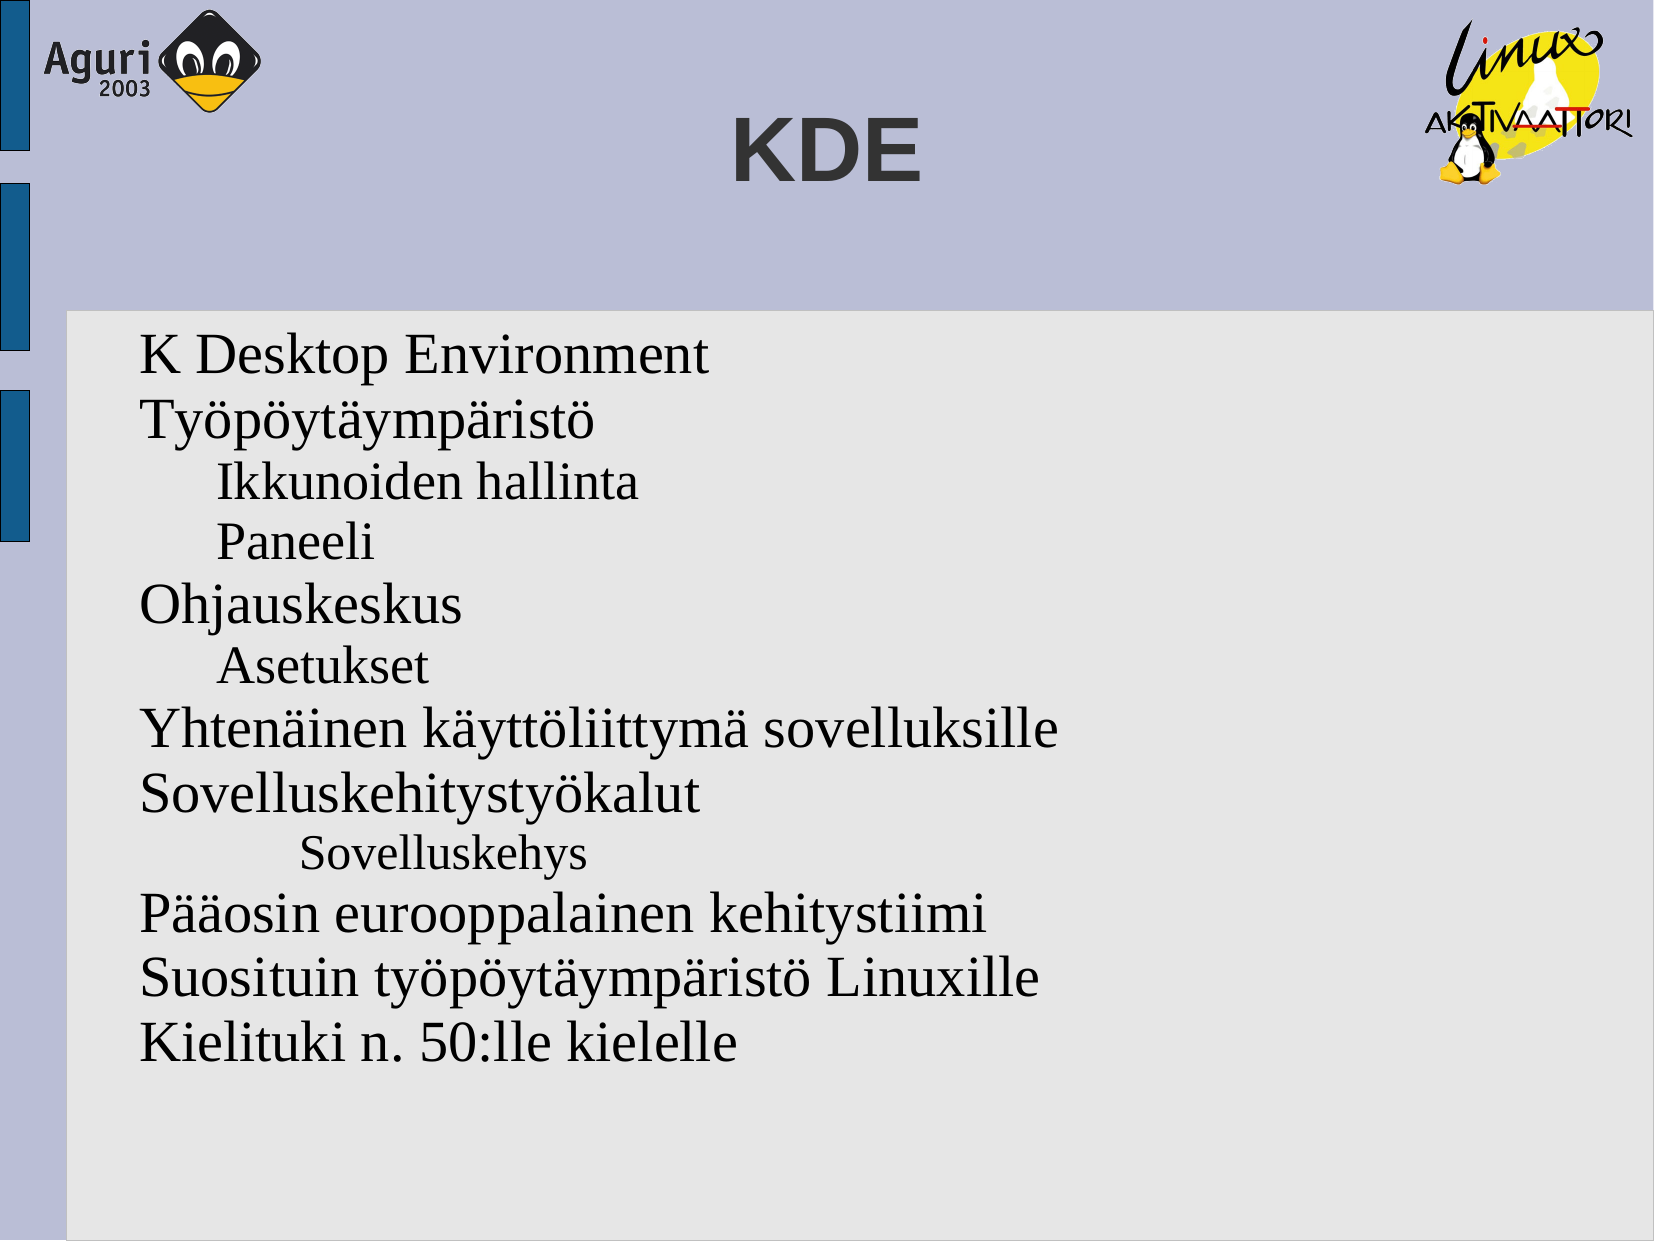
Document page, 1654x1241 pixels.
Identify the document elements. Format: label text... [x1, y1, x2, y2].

title KDE [121, 46, 1534, 254]
list K Desktop Environment Työpöytäympäristö Ikkunoiden hallinta Paneeli Ohjauskeskus Asetukset Yhtenäinen käyttöliittymä sovelluksille Sovelluskehitystyökalut Sovelluskehys Pääosin eurooppalainen kehitystiimi Suosituin työpöytäympäristö Linuxille Kielituki n. 50:lle kielelle [121, 322, 1561, 1241]
picture [39, 9, 265, 113]
picture [1417, 12, 1640, 190]
